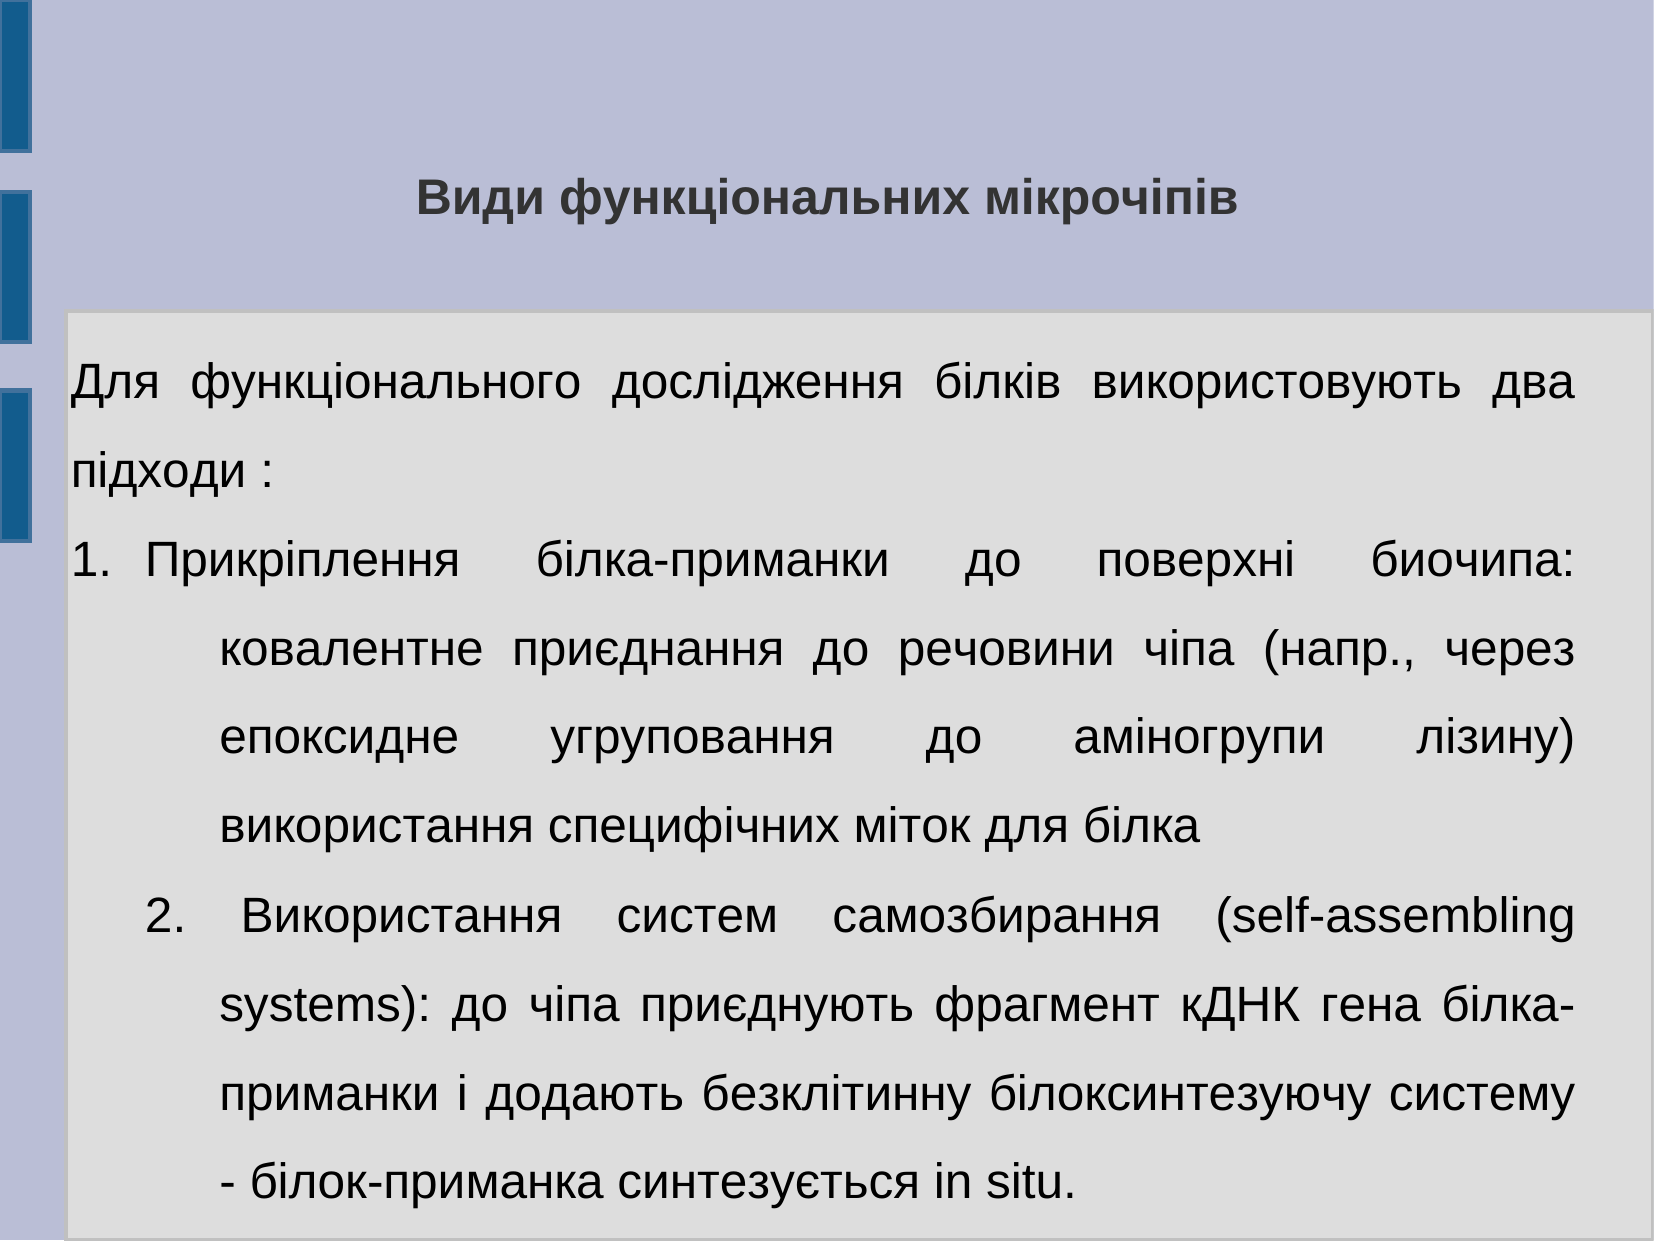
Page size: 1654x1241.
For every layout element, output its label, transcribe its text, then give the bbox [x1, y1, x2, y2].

list Для функціонального дослідження білків використовують два підходи : Прикріплення білка-приманки до поверхні биочипа: ковалентне приєднання до речовини чіпа (напр., через епоксидне угруповання до аміногрупи лізину) використання специфічних міток для білка 2. Використання систем самозбирання (self-assembling systems): до чіпа приєднують фрагмент кДНК гена білка-приманки і додають безклітинну білоксинтезуючу систему - білок-приманка синтезується in situ. [70, 318, 1583, 1211]
title Види функціональних мікрочіпів [121, 91, 1534, 299]
